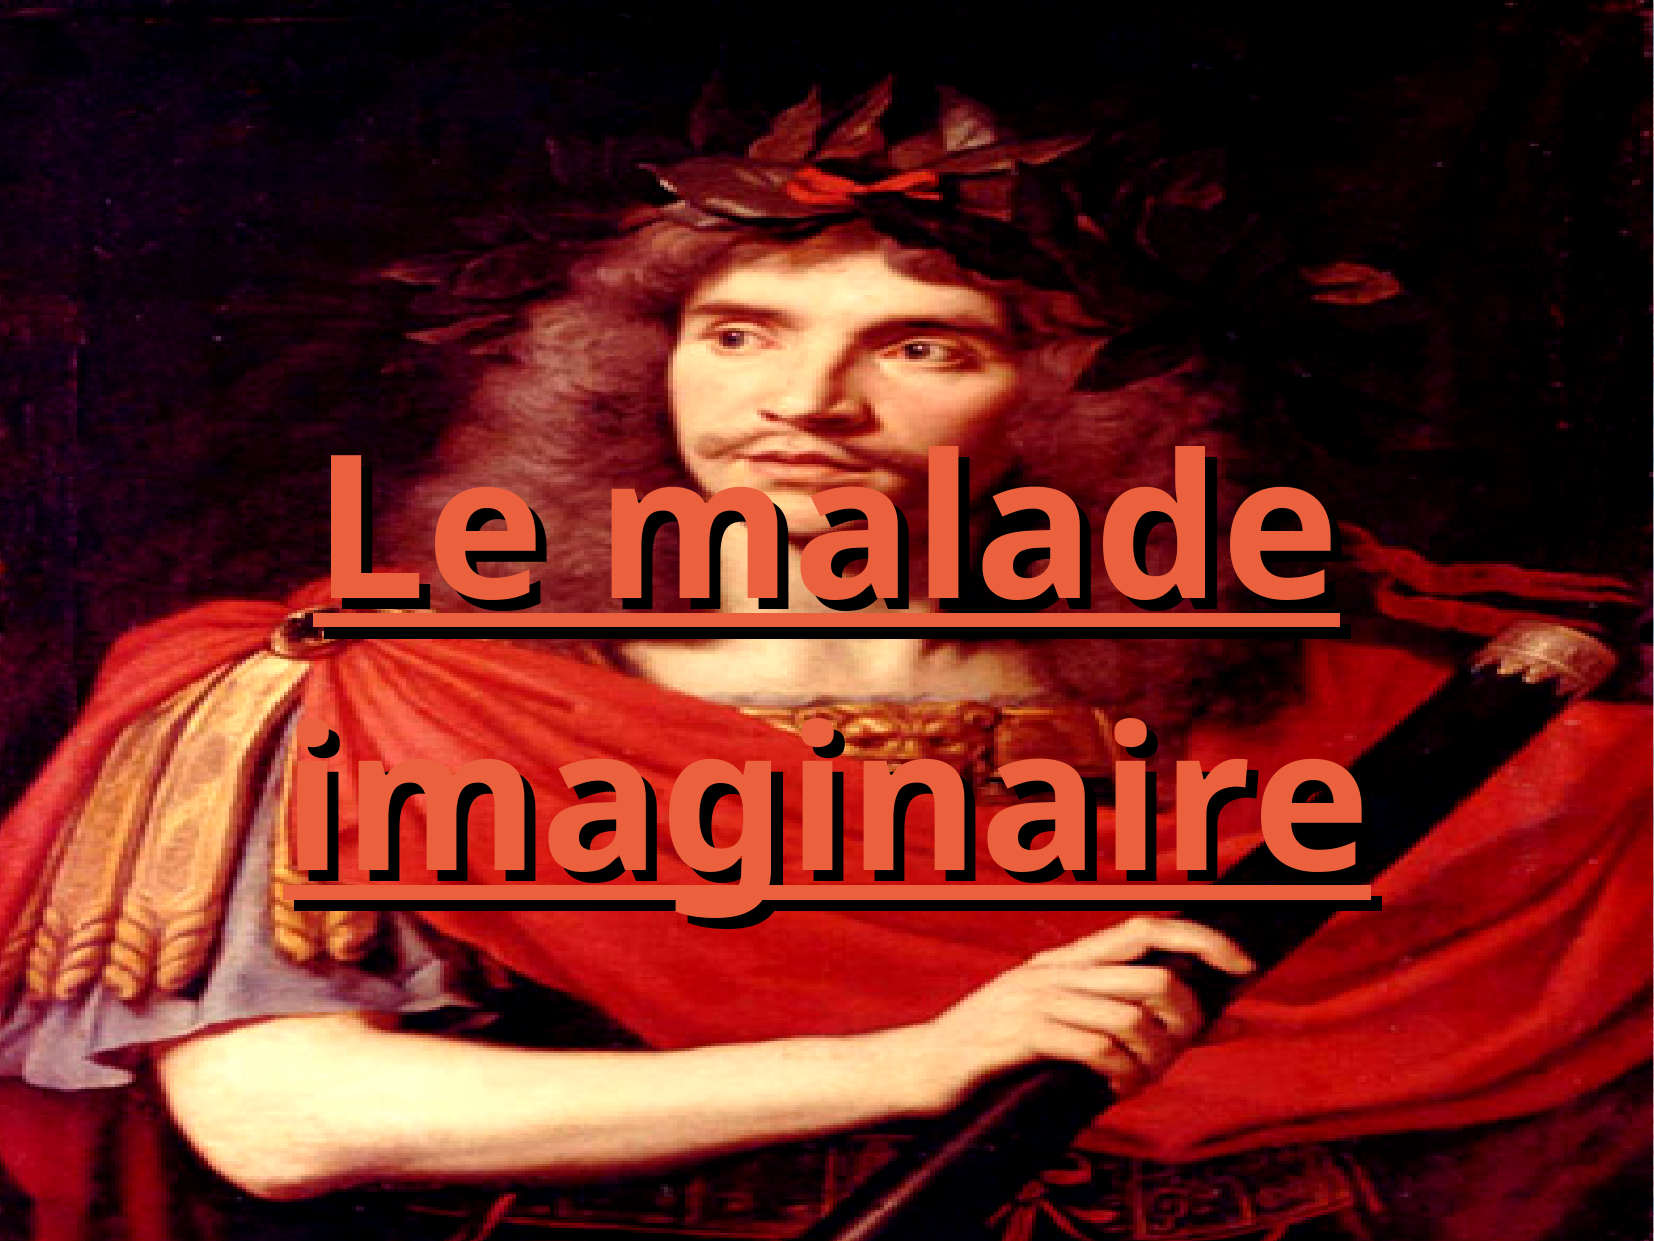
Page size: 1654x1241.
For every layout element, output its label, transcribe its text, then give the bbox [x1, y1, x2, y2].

title Le malade imaginaire [82, 472, 1571, 841]
picture [0, 0, 1654, 1241]
